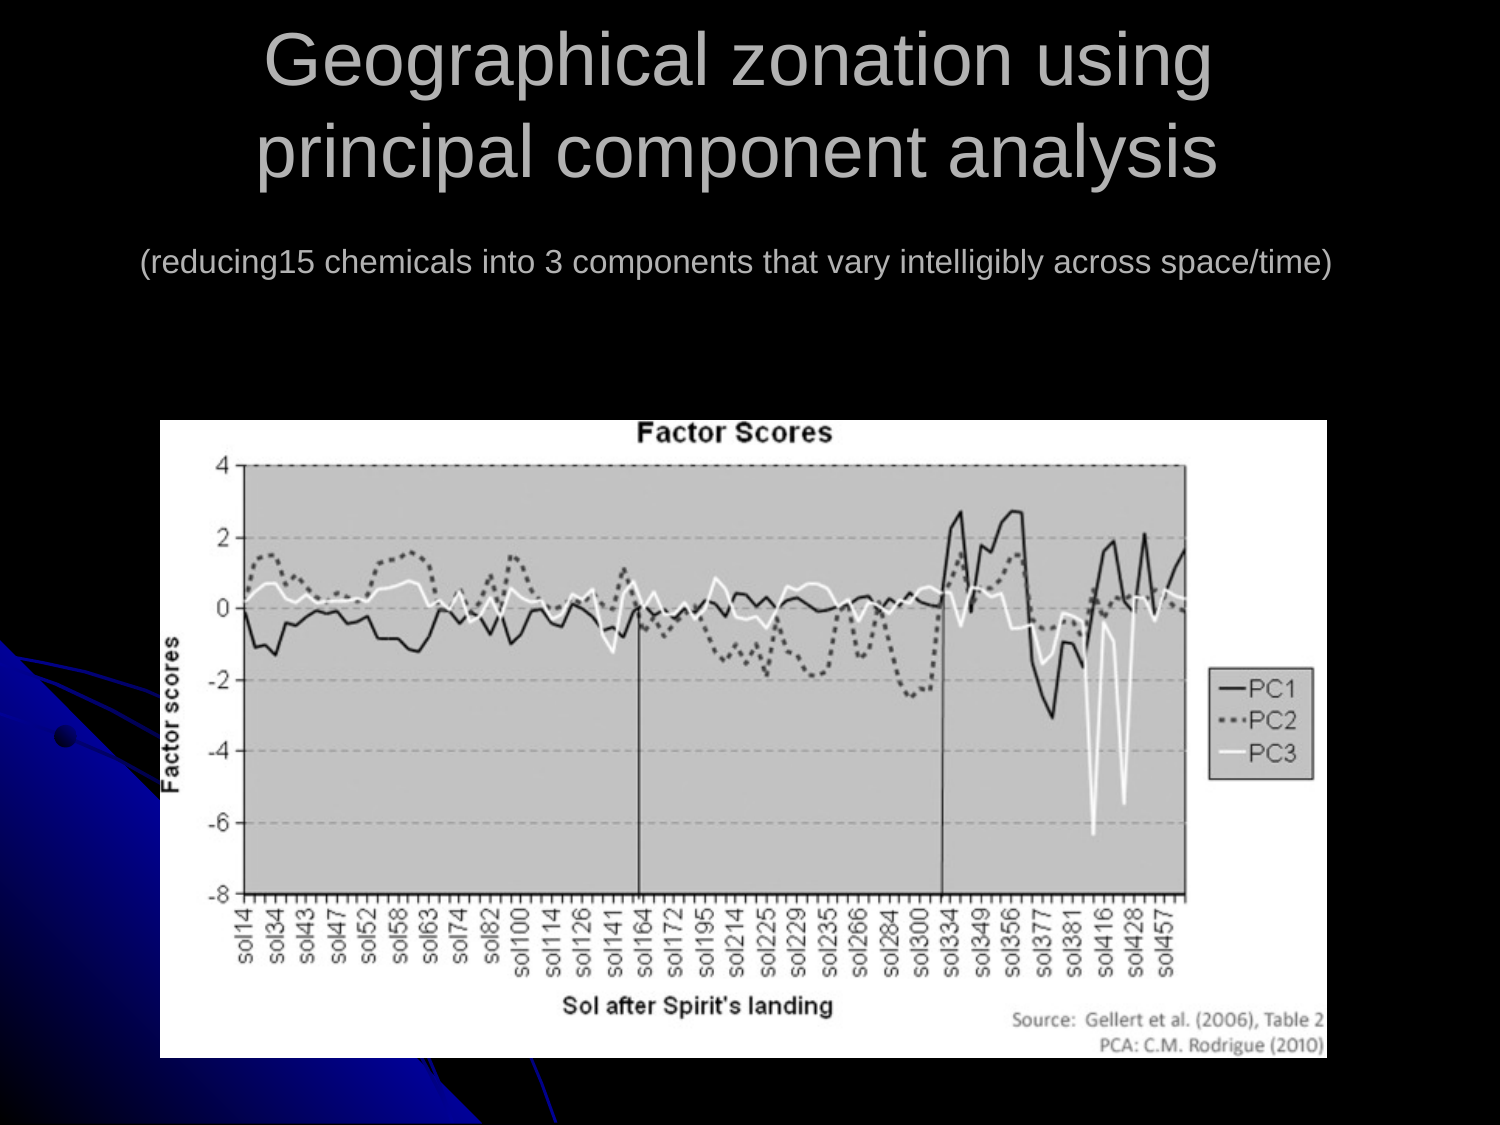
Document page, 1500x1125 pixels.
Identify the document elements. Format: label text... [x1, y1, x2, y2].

title Geographical zonation using principal component analysis (reducing15 chemicals into 3 components that vary intelligibly across space/time) [75, 9, 1426, 306]
picture [160, 420, 1327, 1058]
